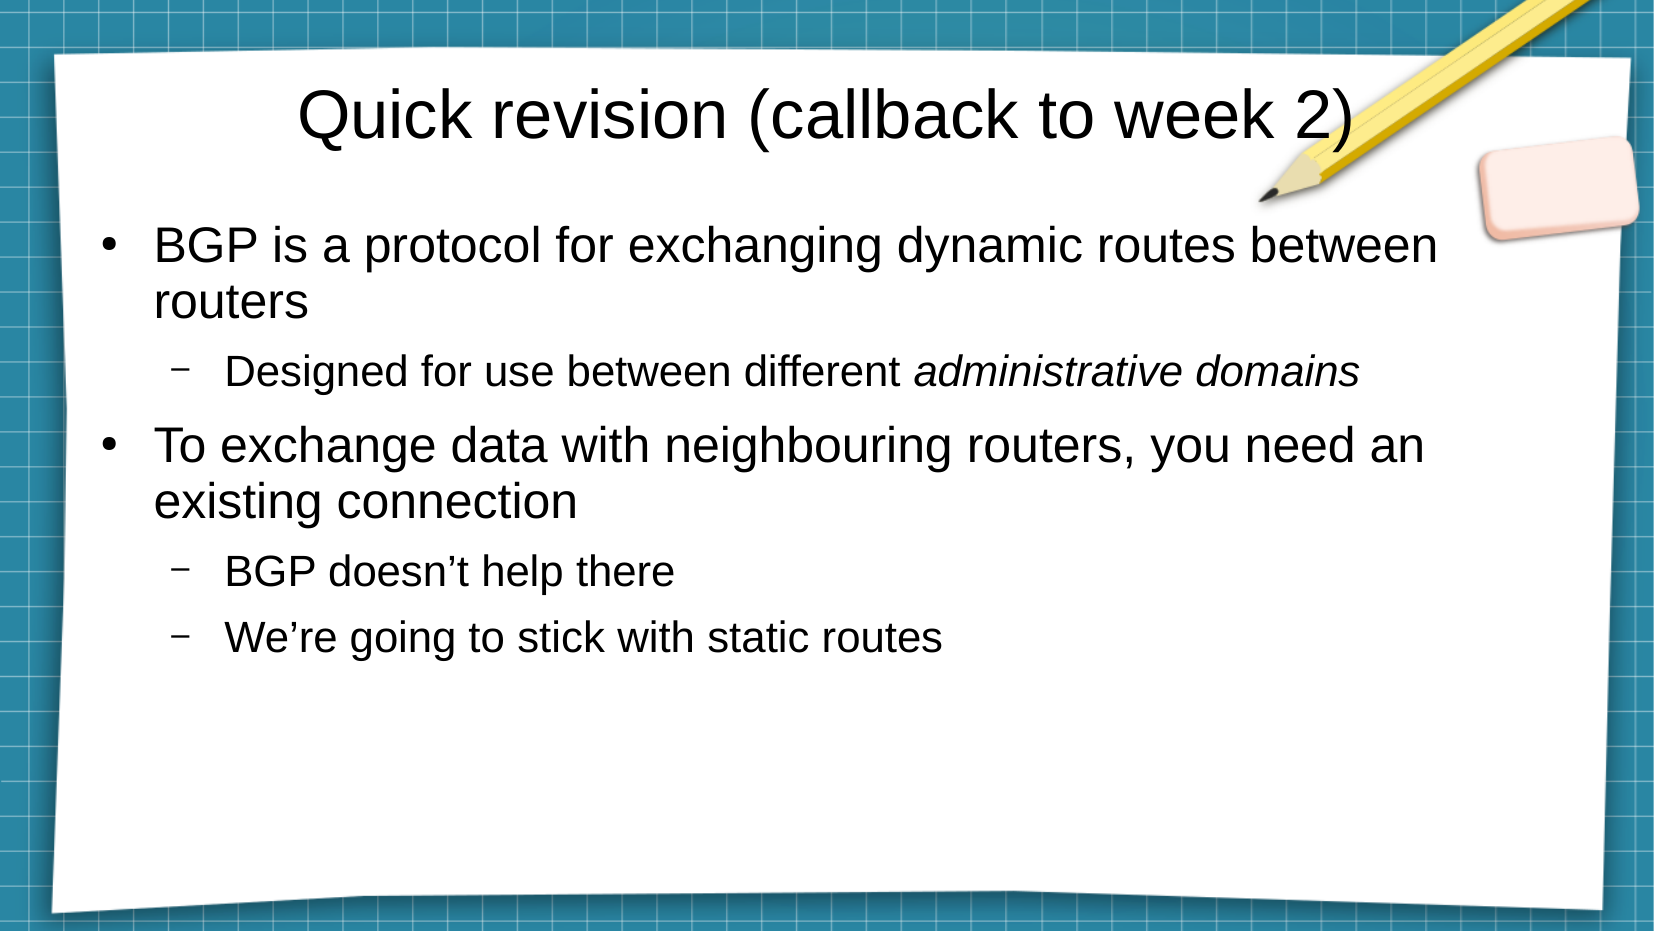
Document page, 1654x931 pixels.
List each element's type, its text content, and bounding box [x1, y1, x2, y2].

title Quick revision (callback to week 2) [82, 37, 1571, 193]
picture [0, 0, 1654, 931]
list BGP is a protocol for exchanging dynamic routes between routers Designed for use between different administrative domains To exchange data with neighbouring routers, you need an existing connection BGP doesn’t help there We’re going to stick with static routes [82, 217, 1571, 758]
